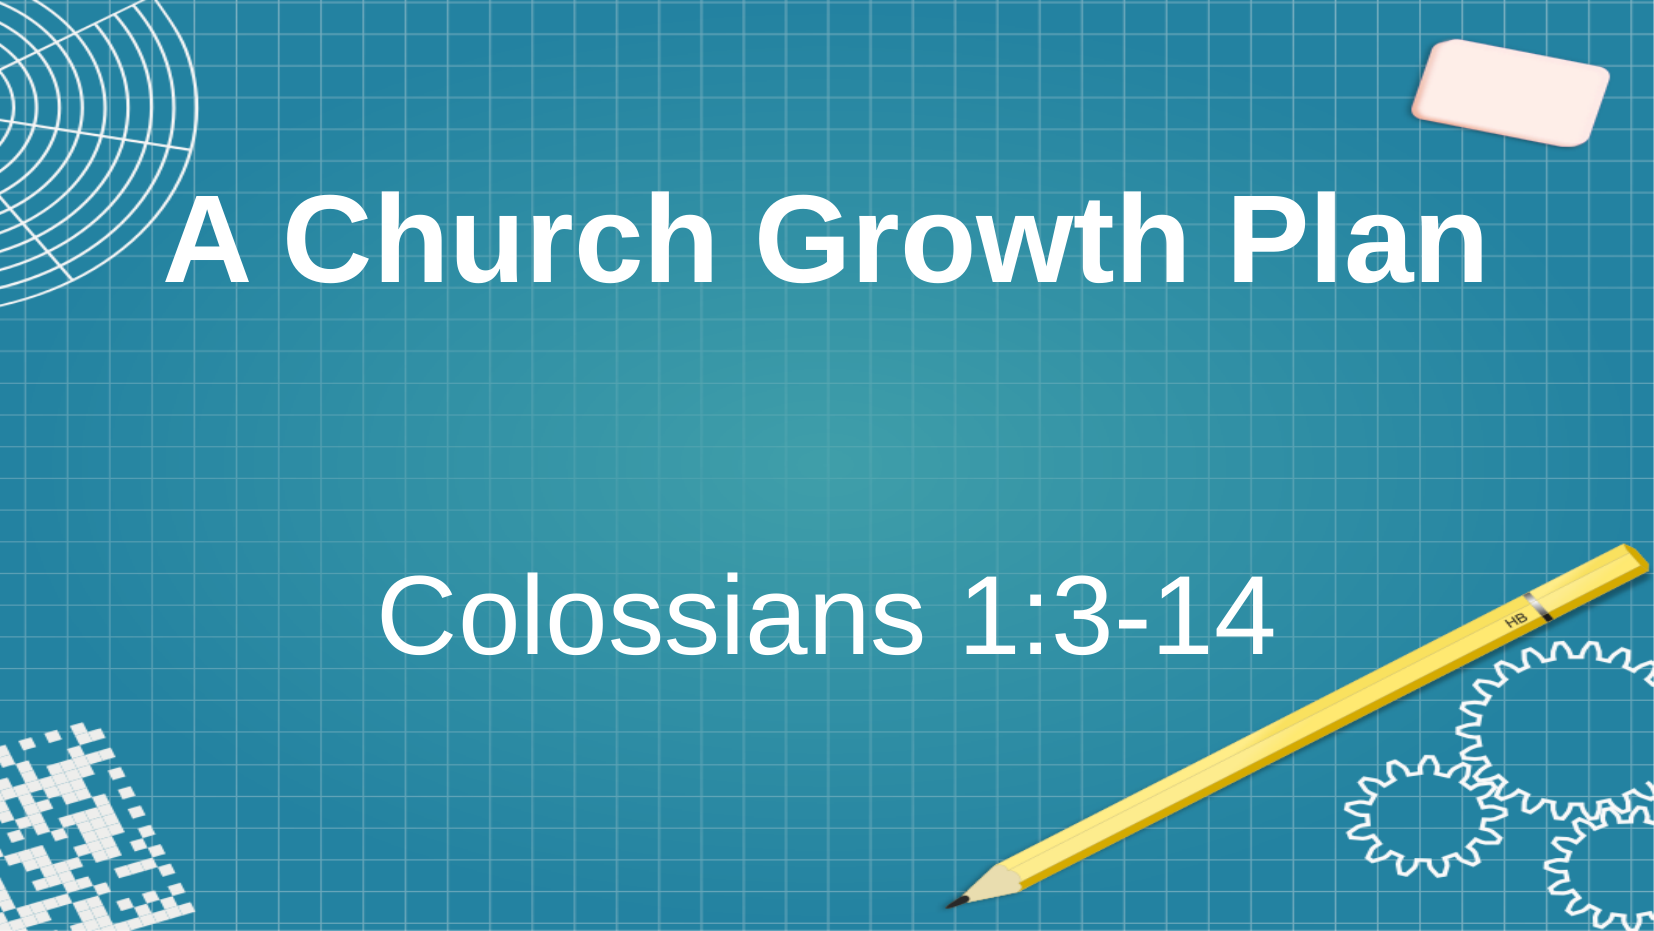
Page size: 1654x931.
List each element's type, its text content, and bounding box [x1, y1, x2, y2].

picture [0, 0, 1654, 931]
title A Church Growth Plan [82, 132, 1571, 346]
subtitle Colossians 1:3-14 [82, 389, 1571, 842]
